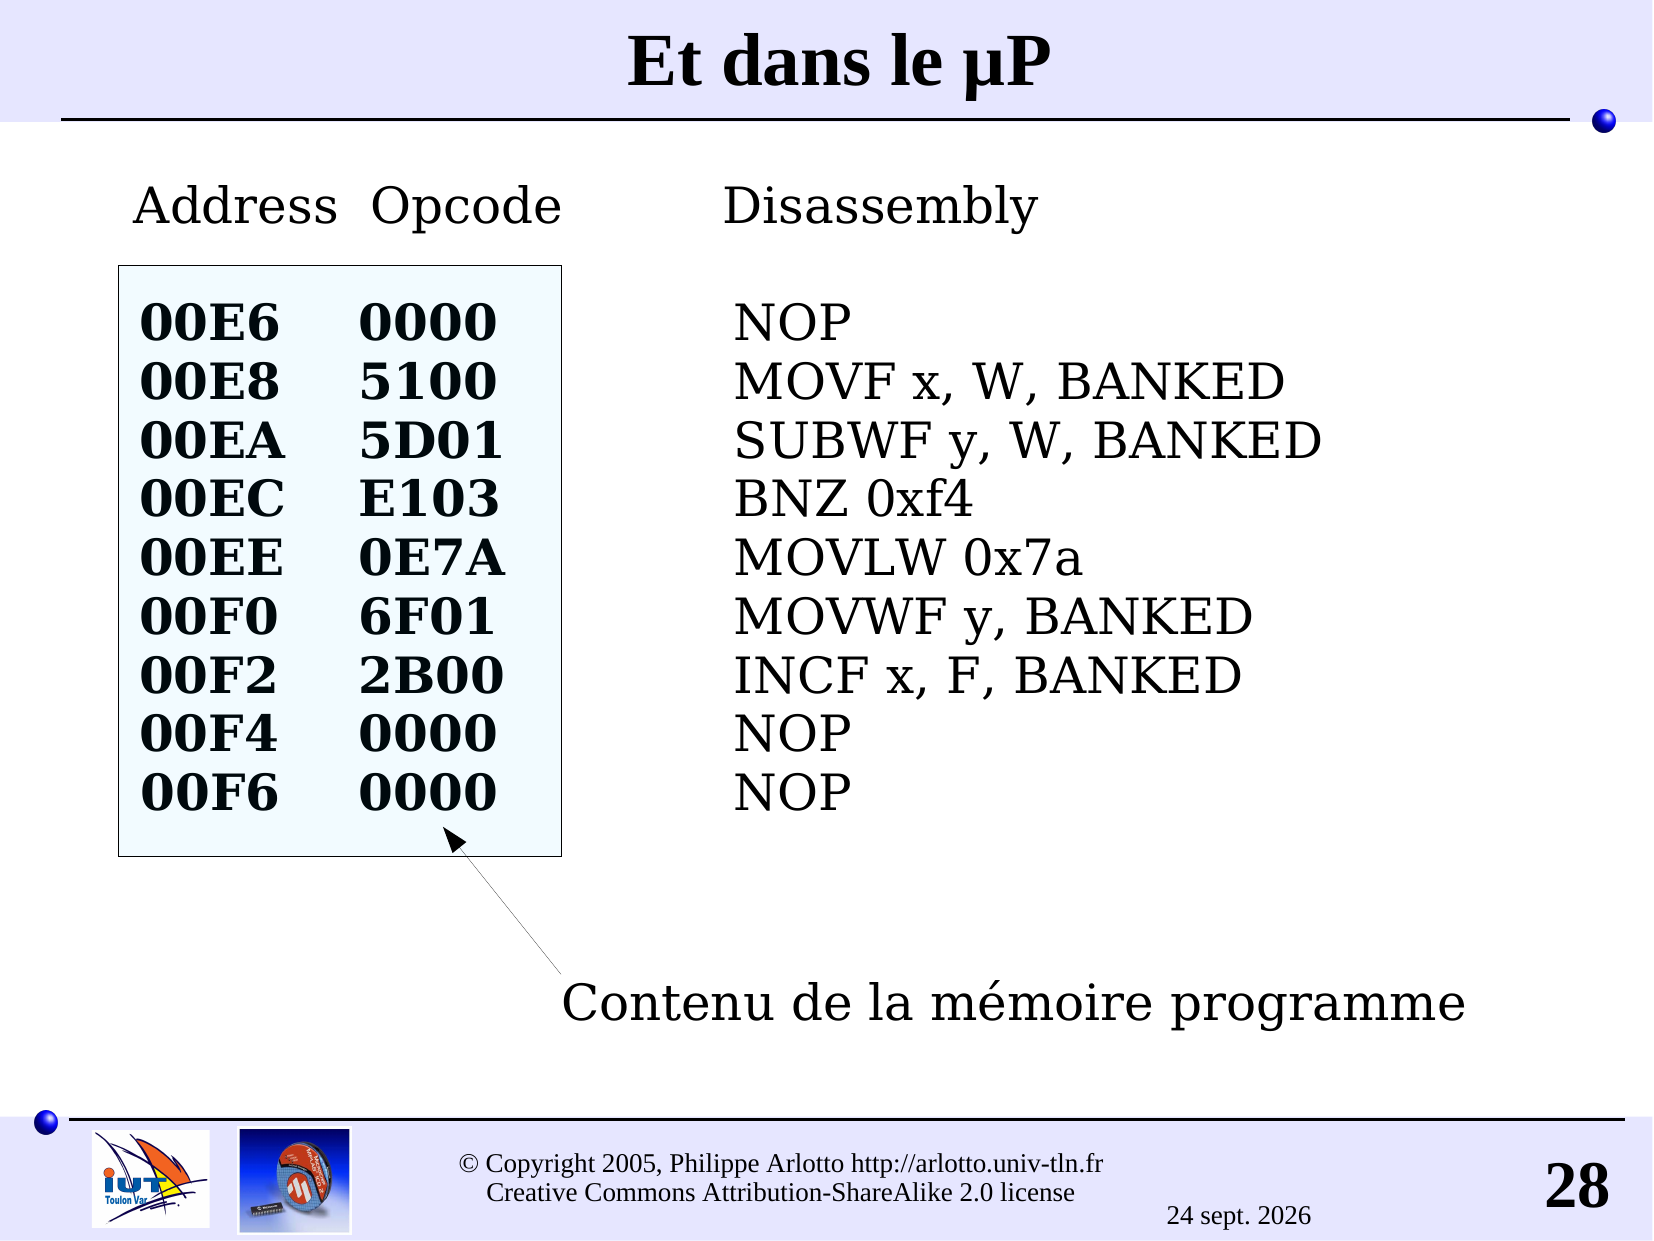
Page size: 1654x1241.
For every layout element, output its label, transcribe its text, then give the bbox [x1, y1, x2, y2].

text_box Contenu de la mémoire programme [561, 974, 1468, 1033]
text_box [118, 265, 562, 857]
picture [237, 1126, 352, 1235]
text_box Address Opcode Disassembly 00E6 0000 NOP 00E8 5100 MOVF x, W, BANKED 00EA 5D01 SUBWF y, W, BANKED 00EC E103 BNZ 0xf4 00EE 0E7A MOVLW 0x7a 00F0 6F01 MOVWF y, BANKED 00F2 2B00 INCF x, F, BANKED 00F4 0000 NOP 00F6 0000 NOP [59, 177, 1653, 993]
title Et dans le µP [95, 14, 1585, 107]
